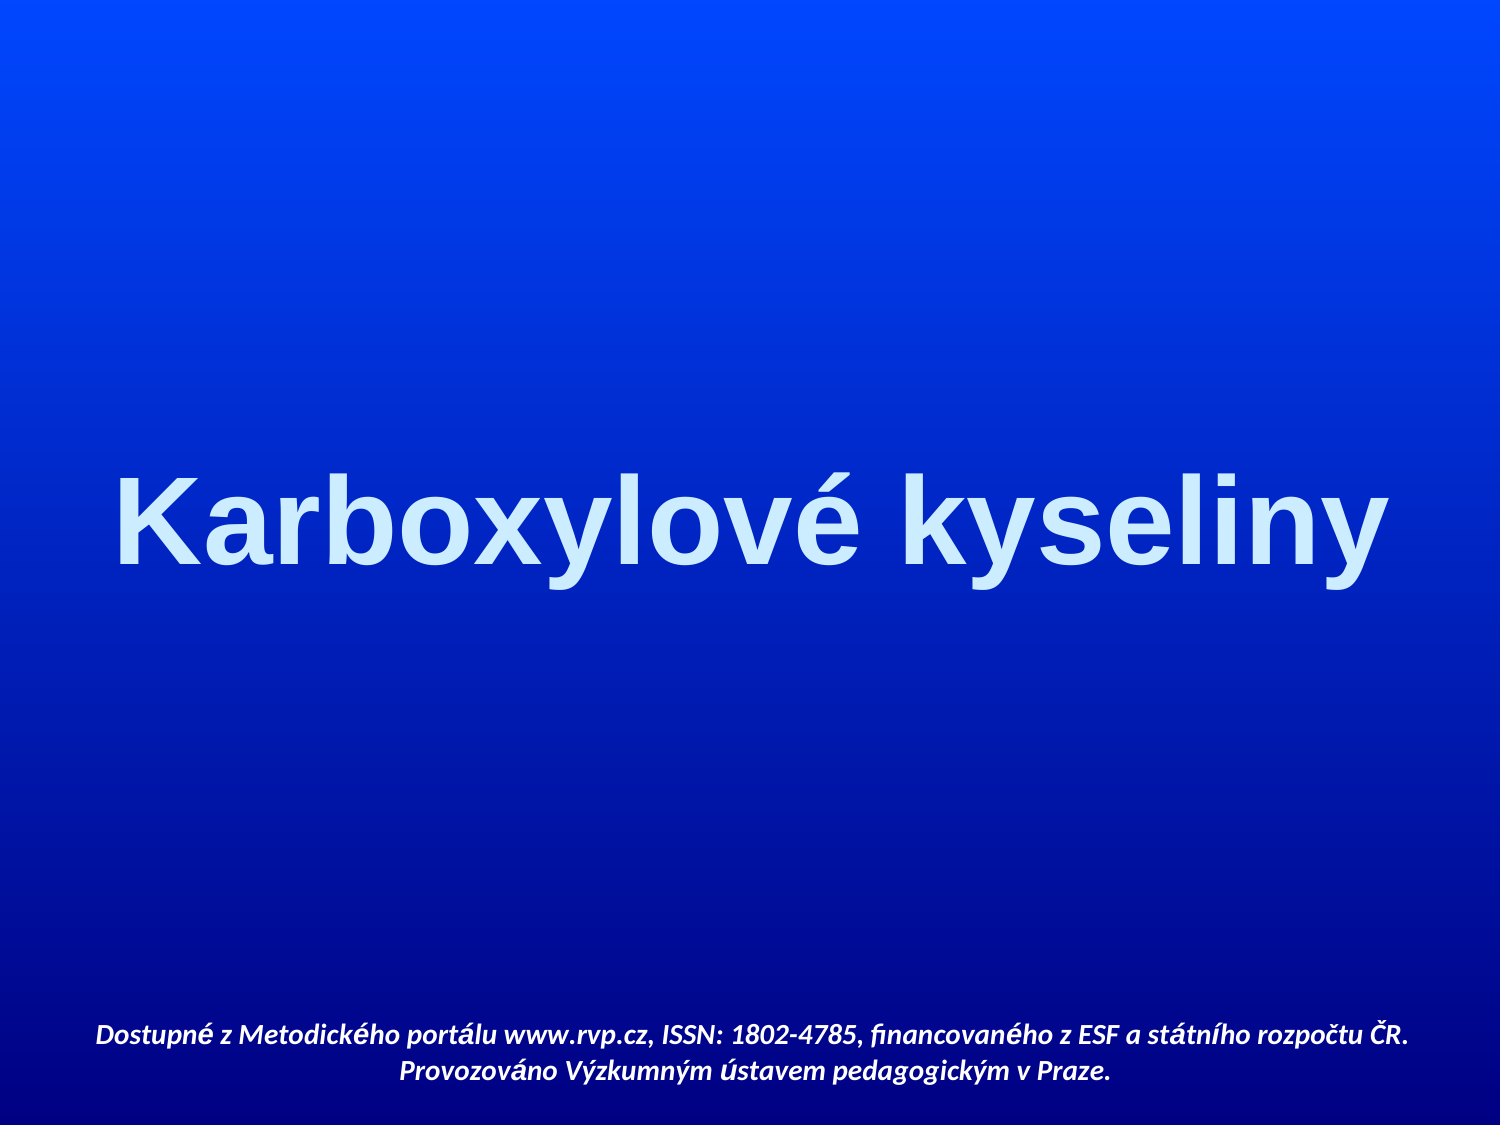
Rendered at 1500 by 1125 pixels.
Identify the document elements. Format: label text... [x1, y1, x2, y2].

title Karboxylové kyseliny [76, 420, 1427, 609]
text_box Dostupné z Metodického portálu www.rvp.cz, ISSN: 1802-4785, financovaného z ESF a státního rozpočtu ČR. Provozováno Výzkumným ústavem pedagogickým v Praze. [58, 1008, 1454, 1094]
